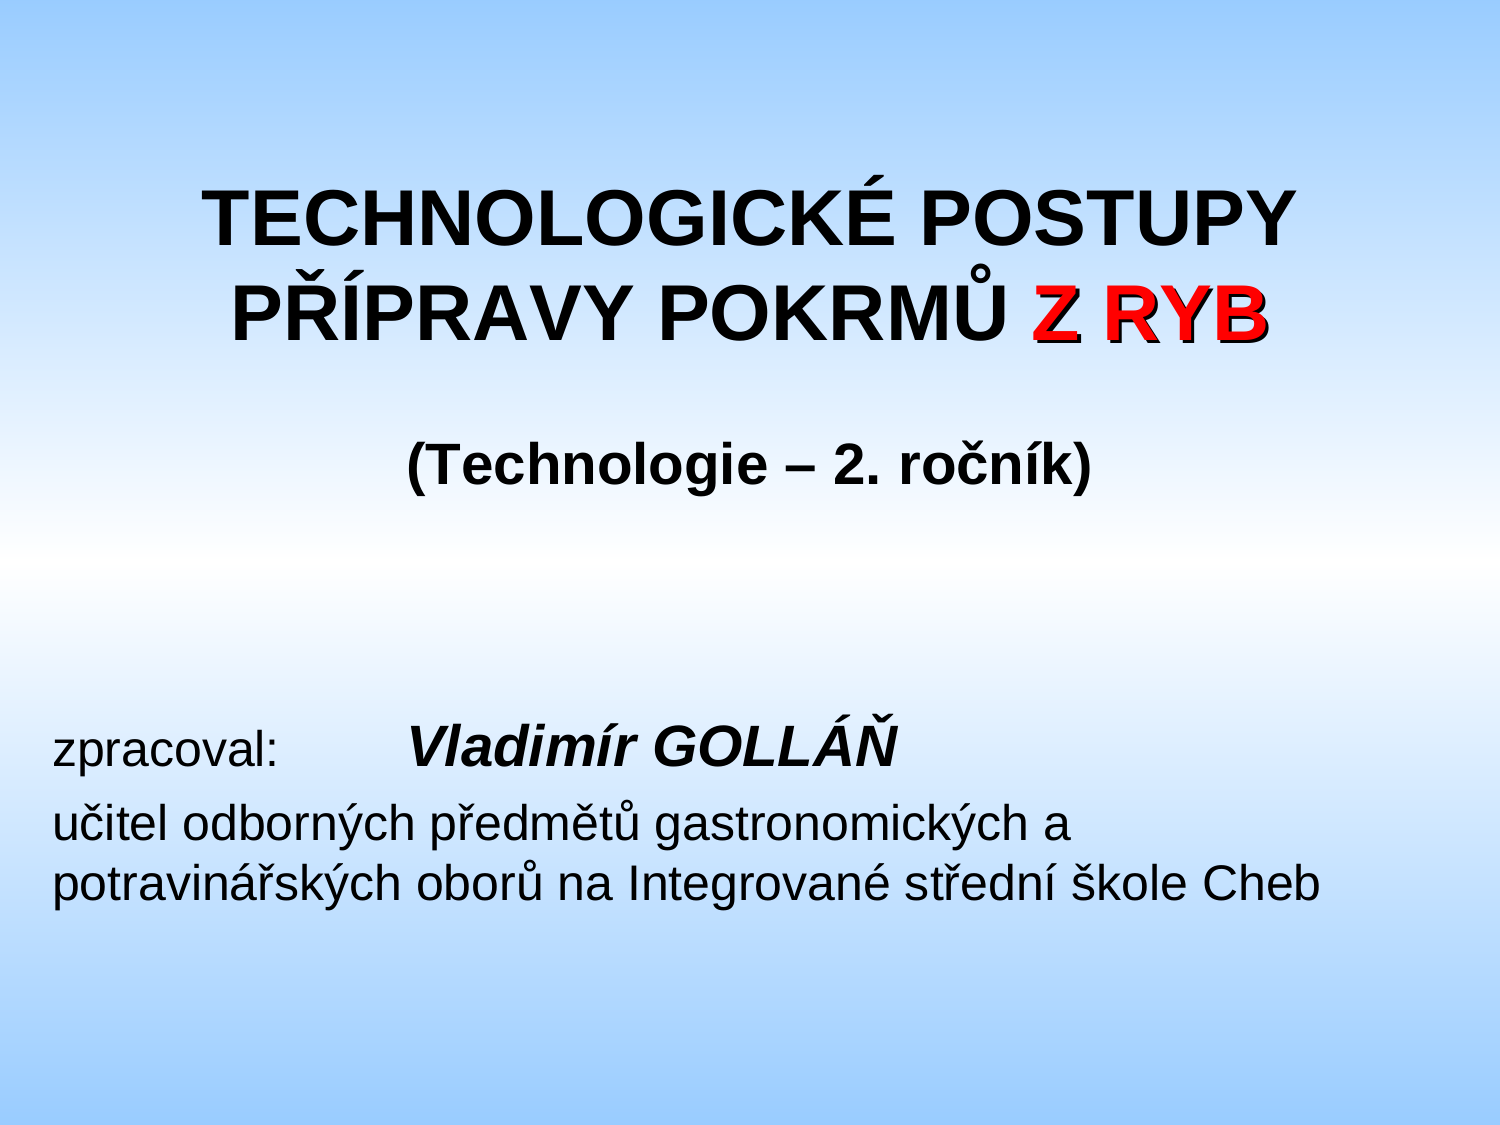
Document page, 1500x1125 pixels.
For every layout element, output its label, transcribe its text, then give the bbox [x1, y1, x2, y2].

subtitle zpracoval: Vladimír GOLLÁŇ učitel odborných předmětů gastronomických a potravinářských oborů na Integrované střední škole Cheb [37, 699, 1425, 1013]
title TECHNOLOGICKÉ POSTUPY PŘÍPRAVY POKRMŮ Z RYB (Technologie – 2. ročník) [112, 99, 1388, 563]
